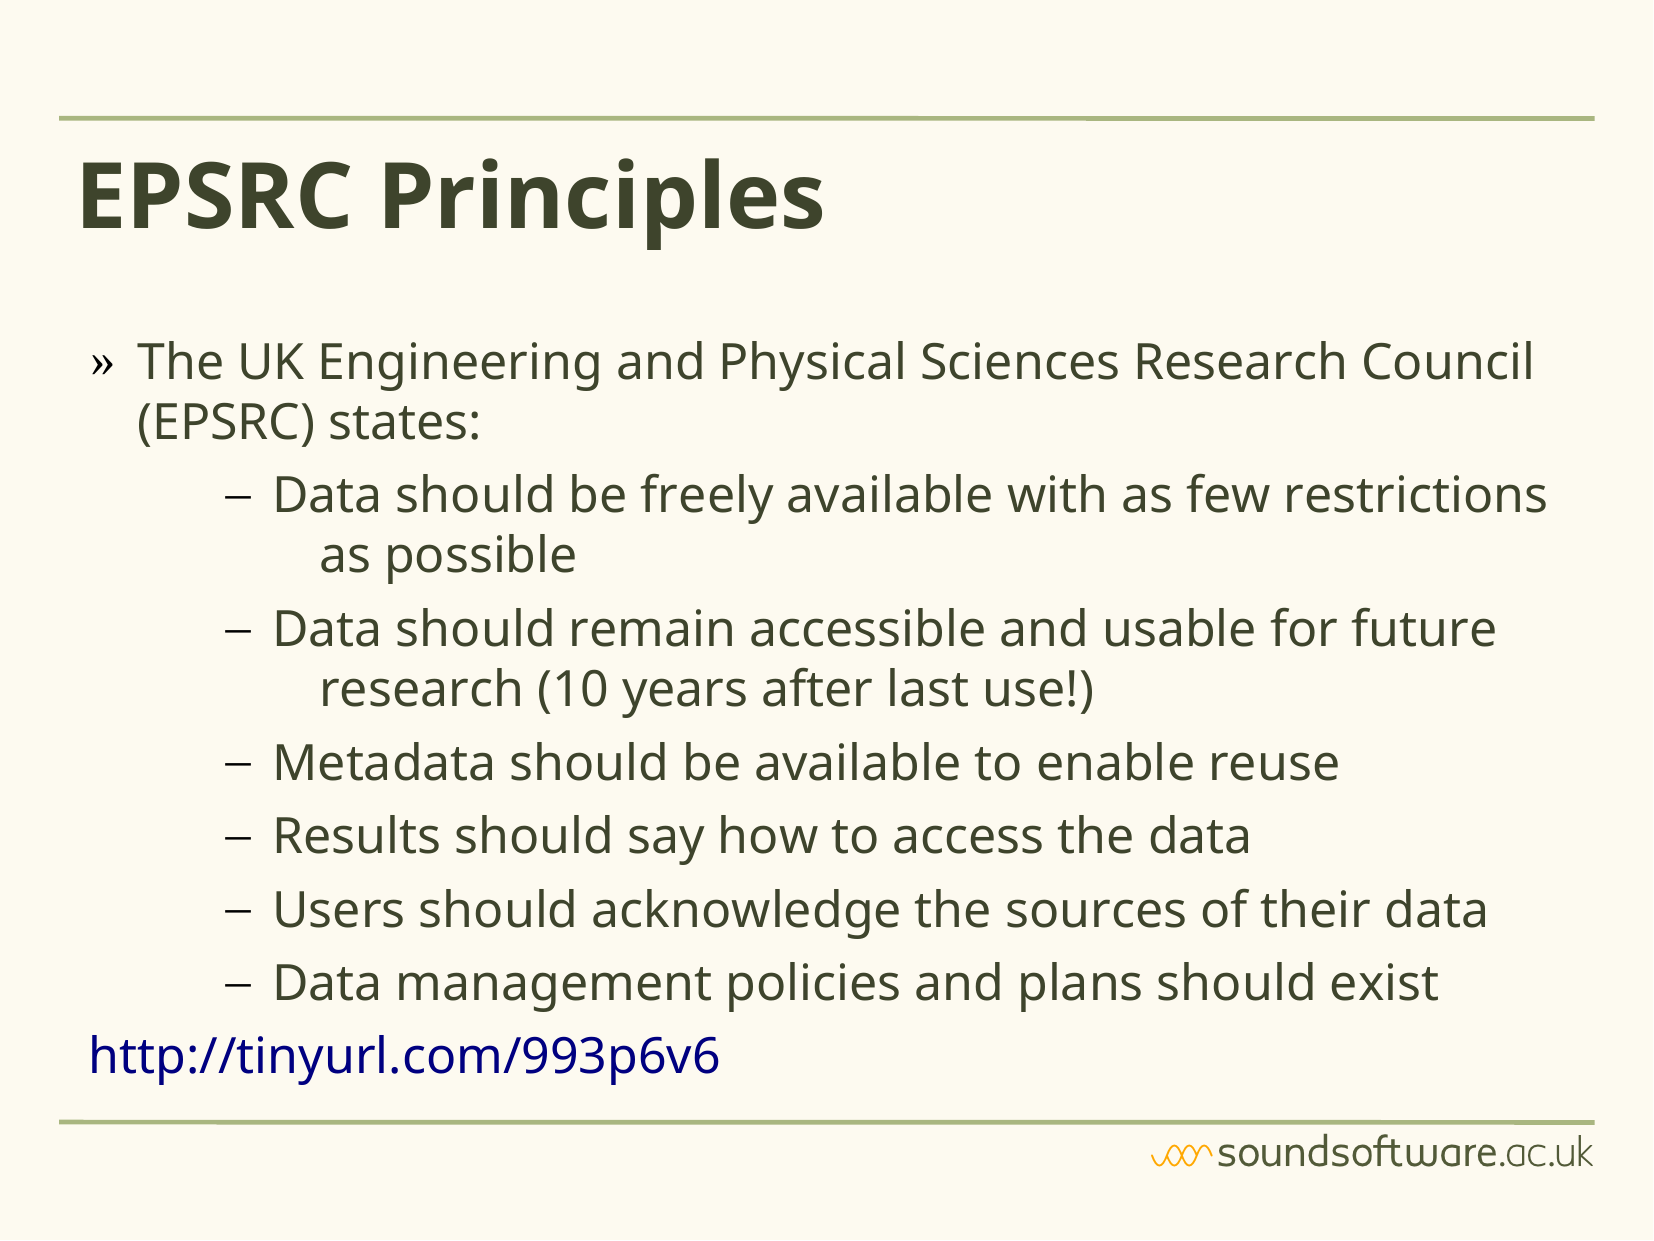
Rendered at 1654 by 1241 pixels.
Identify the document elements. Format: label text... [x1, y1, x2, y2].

title EPSRC Principles [59, 109, 1594, 274]
list The UK Engineering and Physical Sciences Research Council (EPSRC) states: Data should be freely available with as few restrictions as possible Data should remain accessible and usable for future research (10 years after last use!) Metadata should be available to enable reuse Results should say how to access the data Users should acknowledge the sources of their data Data management policies and plans should exist http://tinyurl.com/993p6v6 [59, 321, 1594, 1140]
picture [1151, 1140, 1593, 1167]
